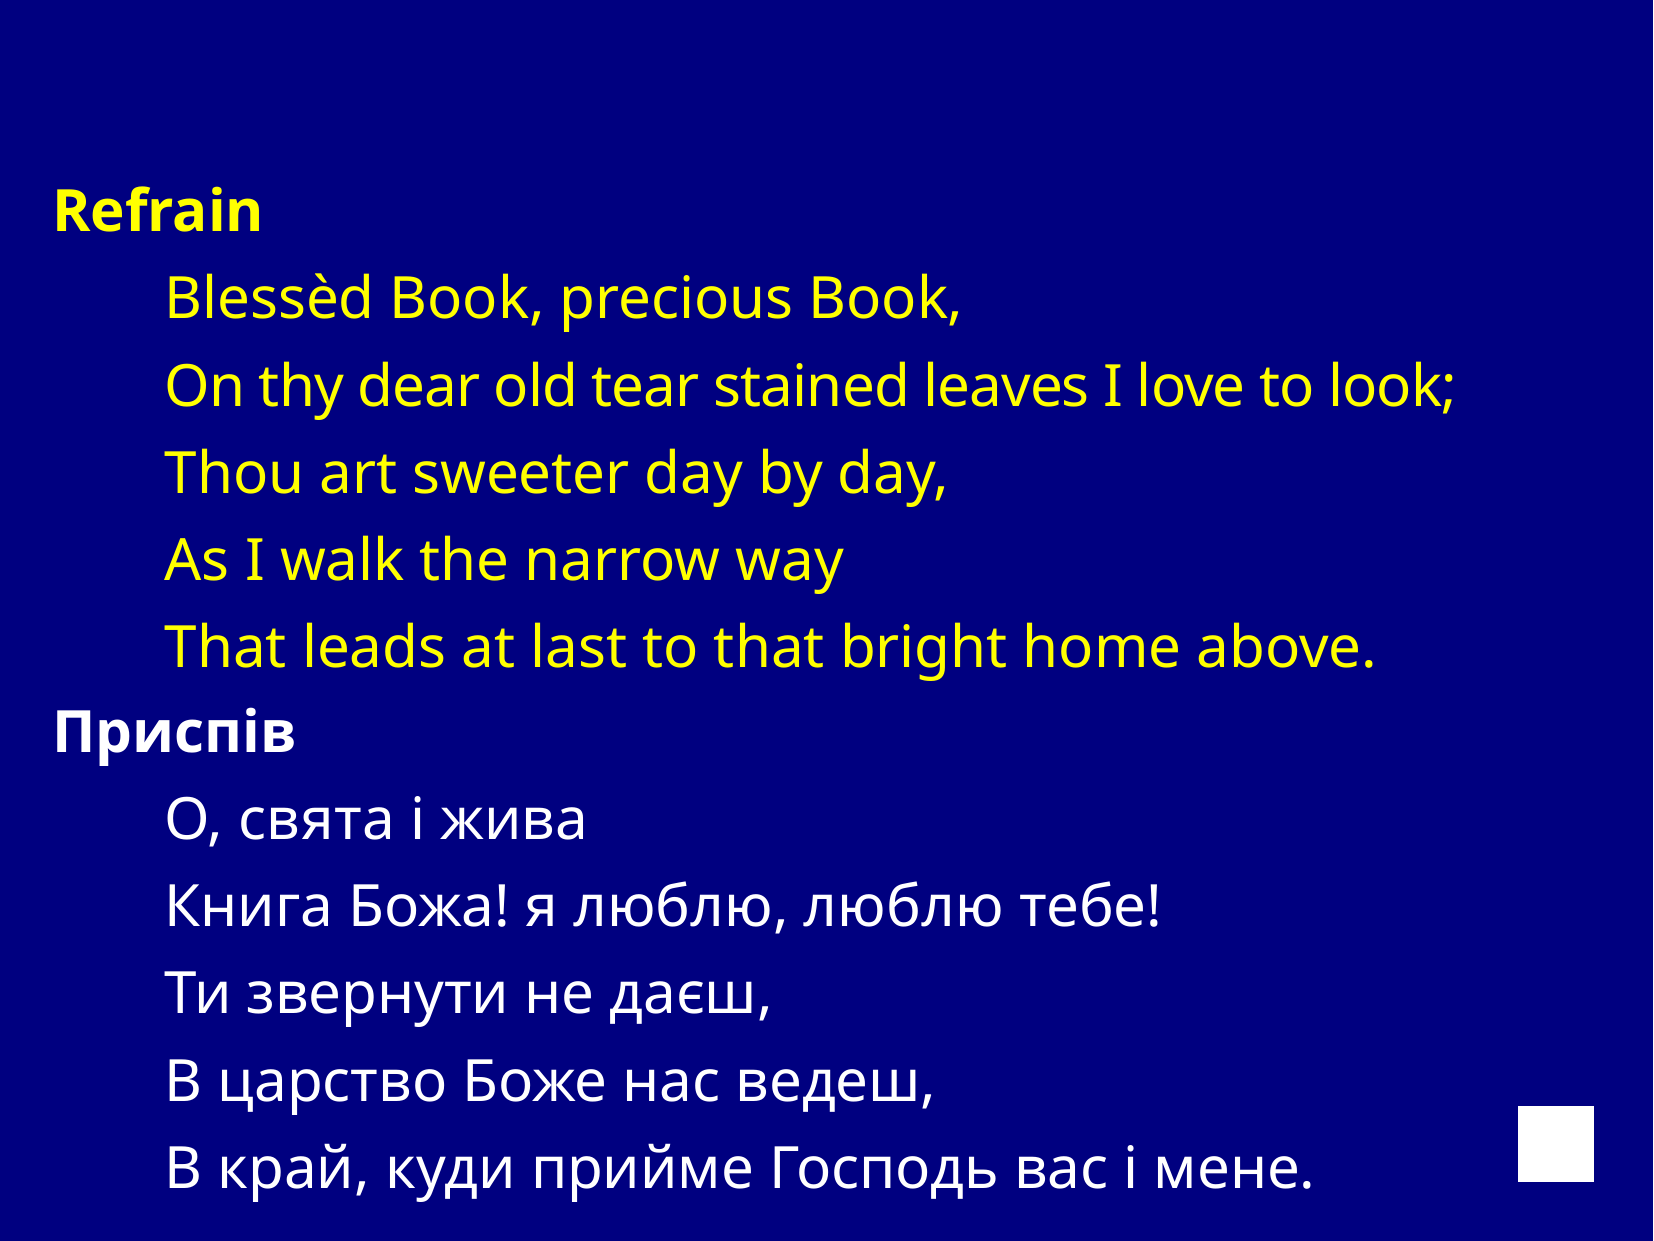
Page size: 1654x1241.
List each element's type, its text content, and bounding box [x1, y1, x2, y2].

text_box [1518, 1106, 1594, 1182]
text_box Приспів О, свята і жива Книга Божа! я люблю, люблю тебе! Ти звернути не даєш, В царство Боже нас ведеш, В край, куди прийме Господь вас і мене. [37, 675, 1576, 1163]
text_box Refrain Blessèd Book, precious Book, On thy dear old tear stained leaves I love to look; Thou art sweeter day by day, As I walk the narrow way That leads at last to that bright home above. [37, 75, 1651, 638]
